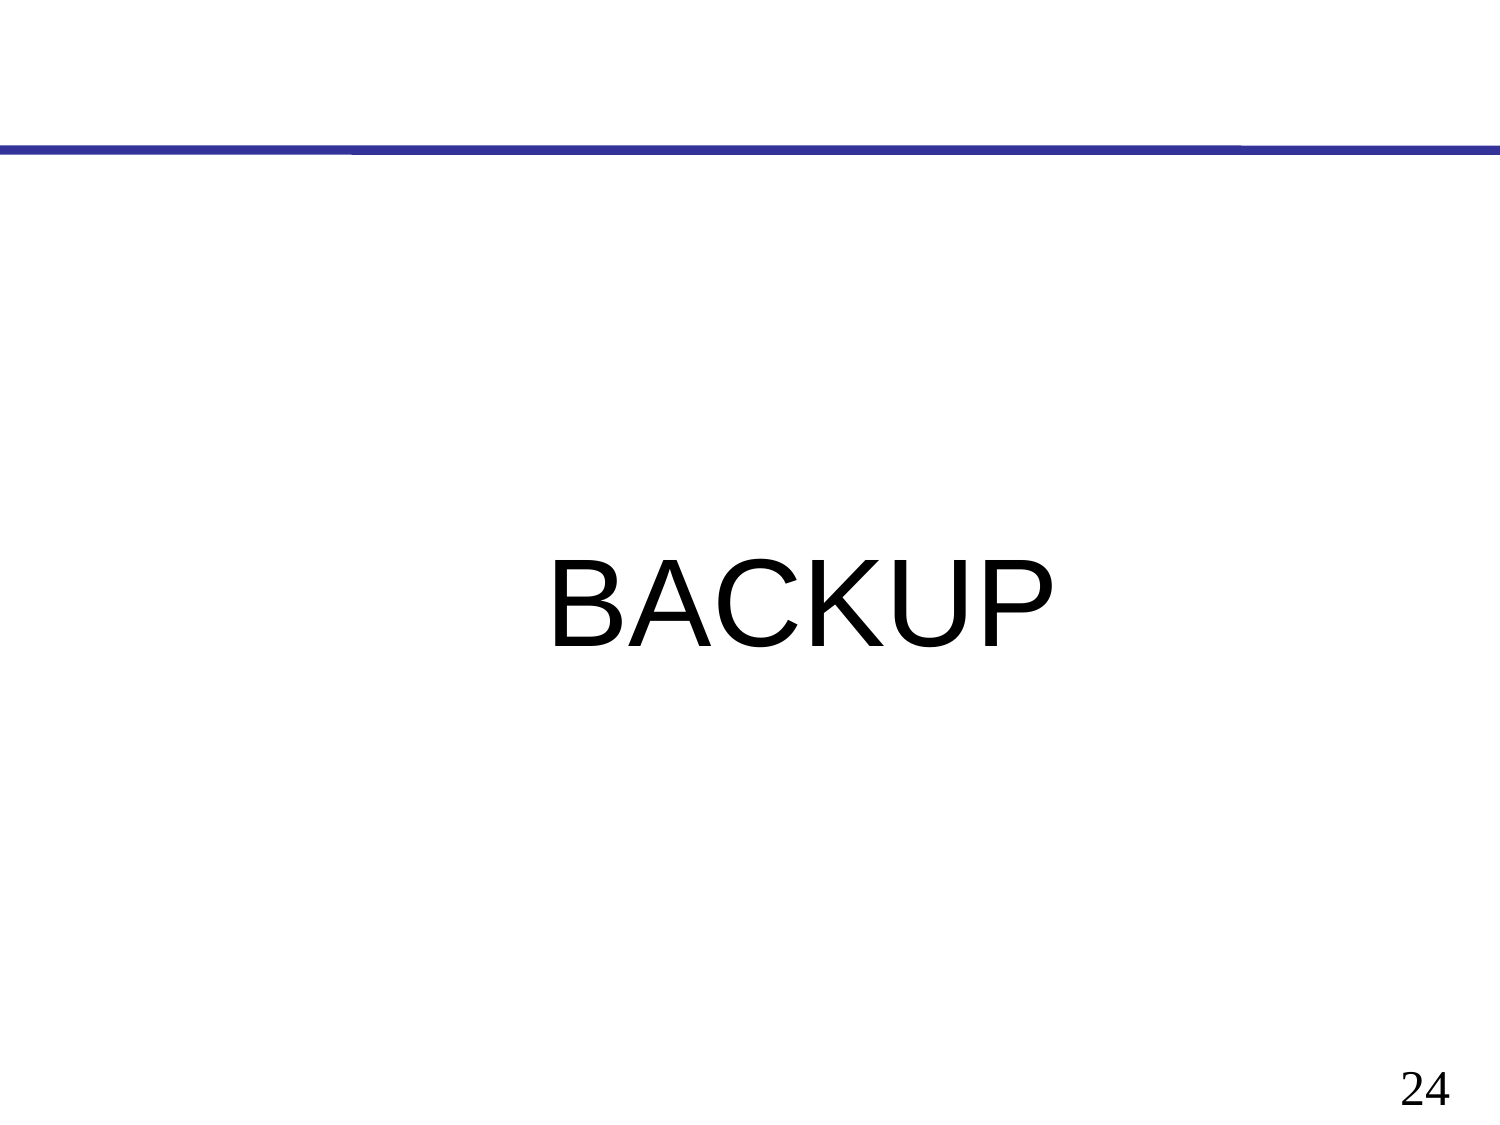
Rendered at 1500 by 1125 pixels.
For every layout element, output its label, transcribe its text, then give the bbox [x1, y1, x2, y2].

text_box 24 [1385, 1047, 1466, 1123]
list BACKUP [24, 174, 1443, 918]
